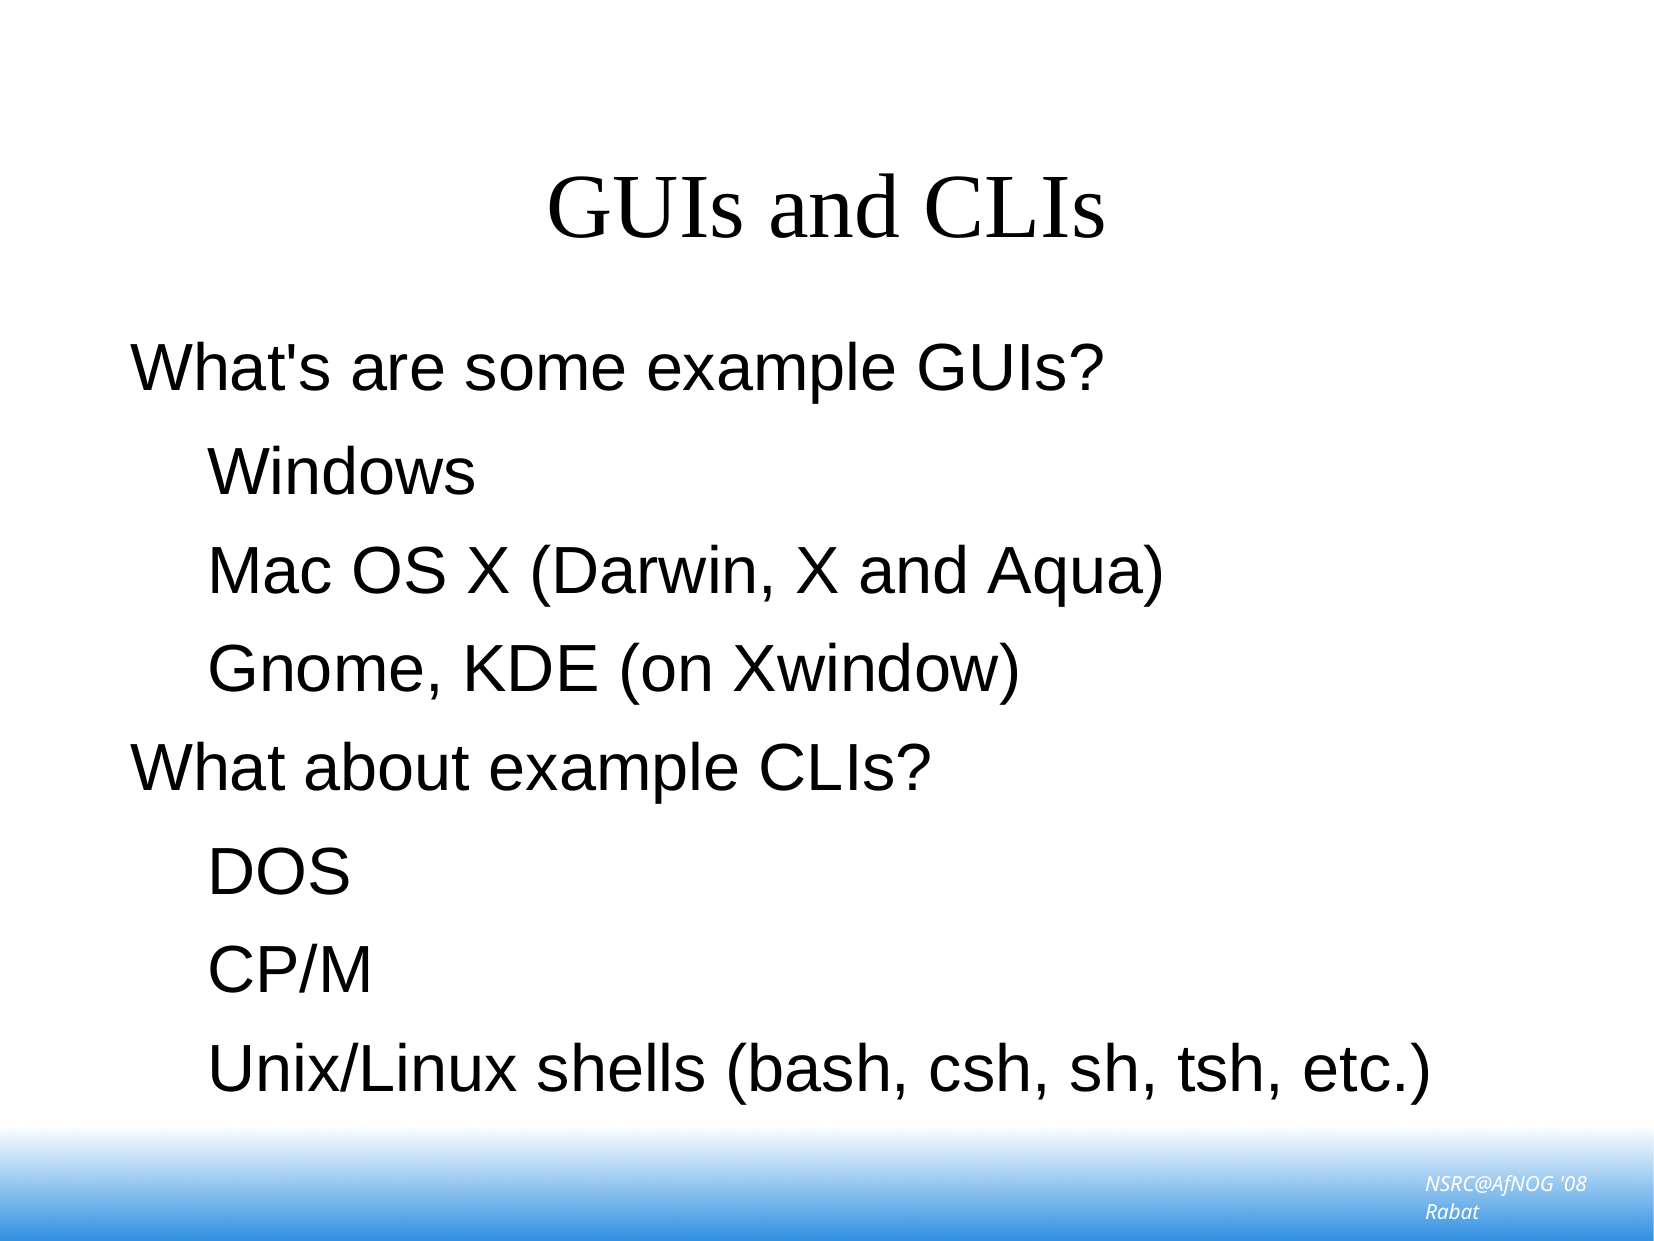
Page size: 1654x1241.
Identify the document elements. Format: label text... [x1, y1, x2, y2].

title GUIs and CLIs [121, 102, 1534, 310]
picture [0, 1124, 1654, 1241]
list What's are some example GUIs? Windows Mac OS X (Darwin, X and Aqua) Gnome, KDE (on Xwindow) What about example CLIs? DOS CP/M Unix/Linux shells (bash, csh, sh, tsh, etc.) [112, 332, 1534, 1115]
